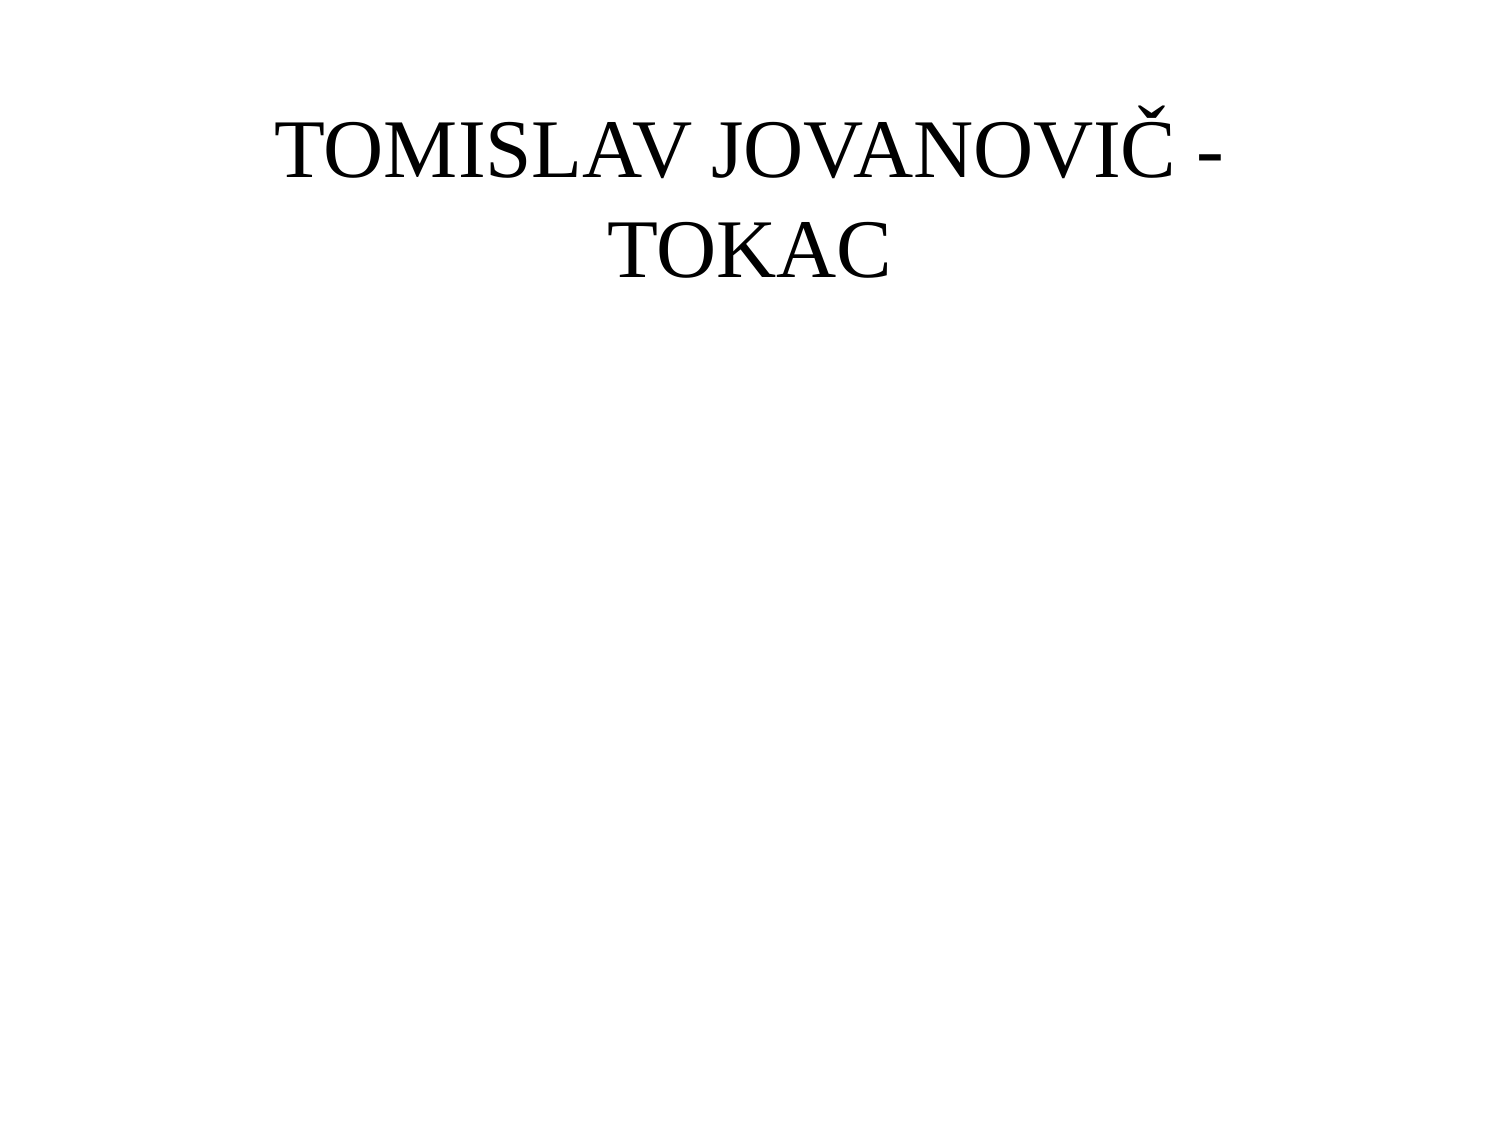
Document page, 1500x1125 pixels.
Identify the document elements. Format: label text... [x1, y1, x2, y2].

title TOMISLAV JOVANOVIČ - TOKAC [112, 99, 1388, 288]
